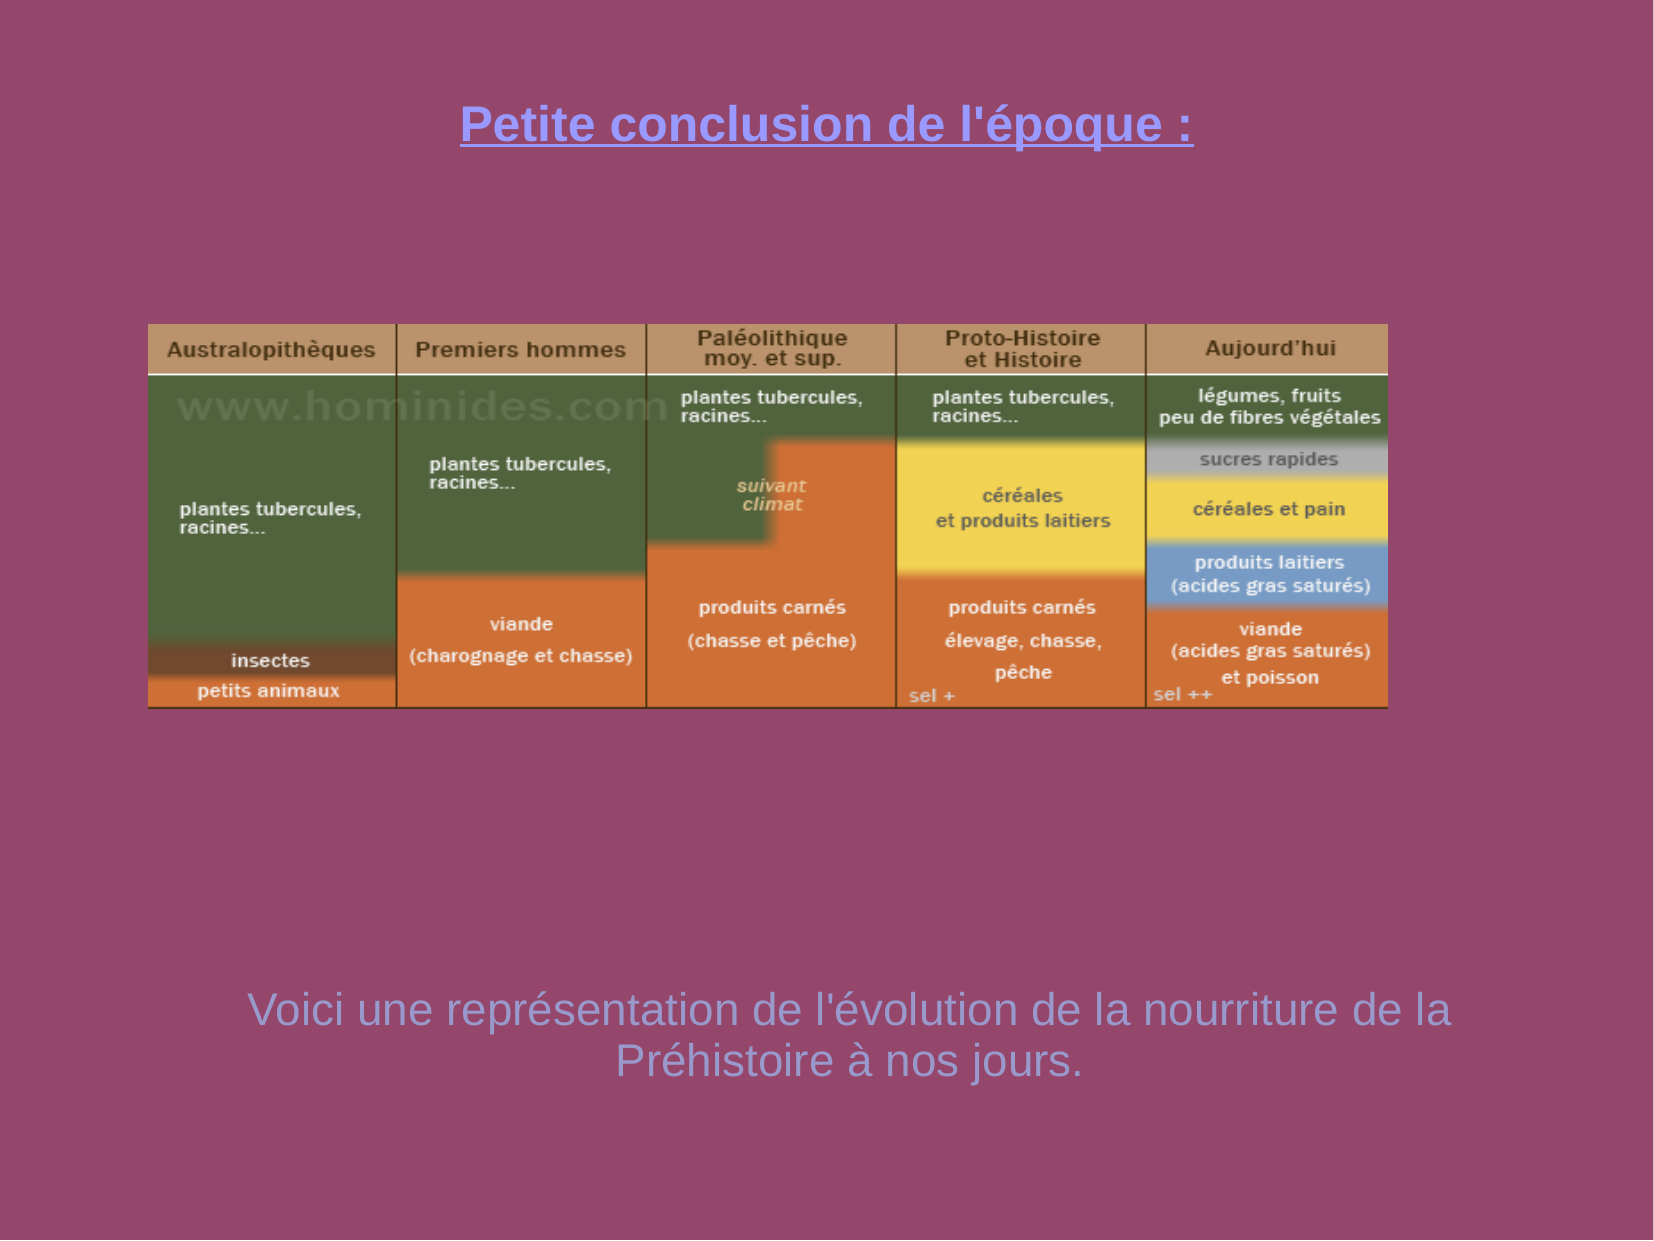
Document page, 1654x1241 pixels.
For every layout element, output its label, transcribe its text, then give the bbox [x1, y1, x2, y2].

picture [148, 324, 1388, 709]
text_box Petite conclusion de l'époque : [265, 88, 1388, 161]
text_box Voici une représentation de l'évolution de la nourriture de la Préhistoire à nos jours. [147, 976, 1553, 1094]
